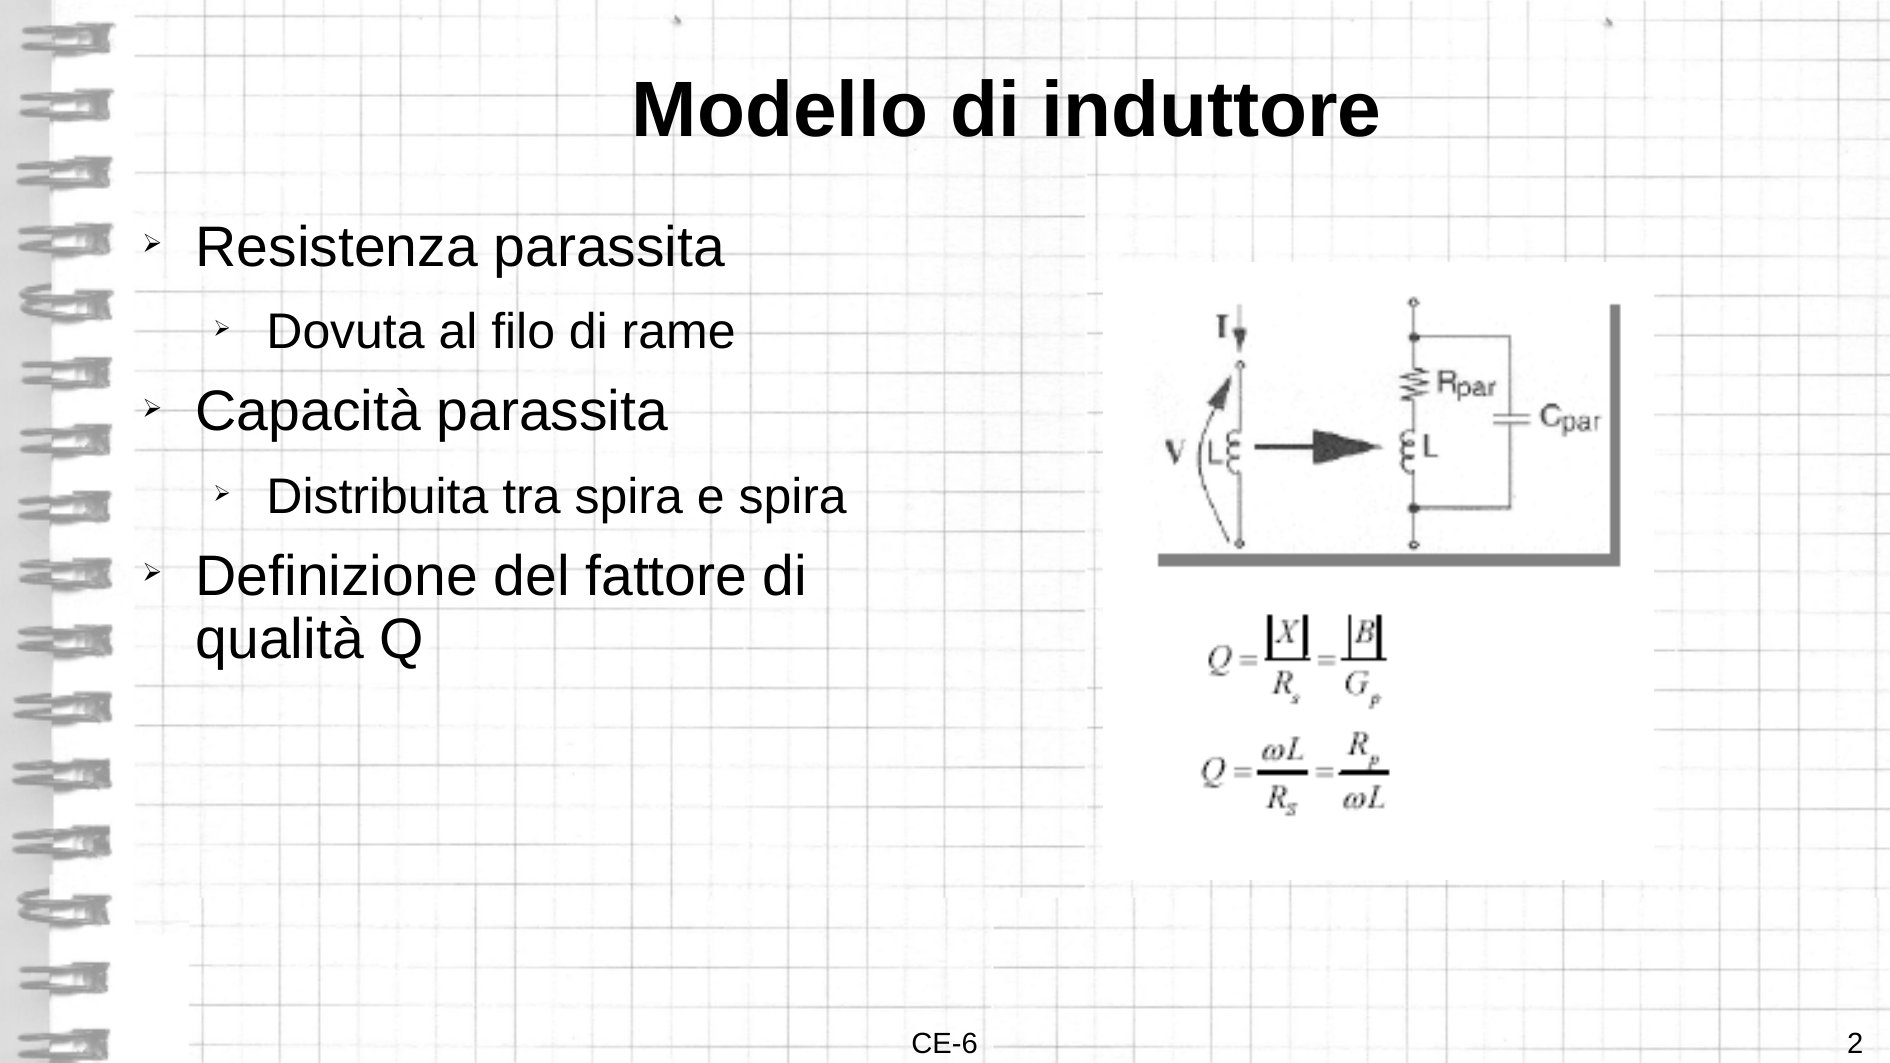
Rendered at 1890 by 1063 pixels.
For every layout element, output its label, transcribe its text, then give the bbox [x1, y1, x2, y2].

title Modello di induttore [124, 20, 1890, 198]
picture [0, 0, 1890, 1063]
list Resistenza parassita Dovuta al filo di rame Capacità parassita Distribuita tra spira e spira Definizione del fattore di qualità Q [124, 214, 986, 832]
